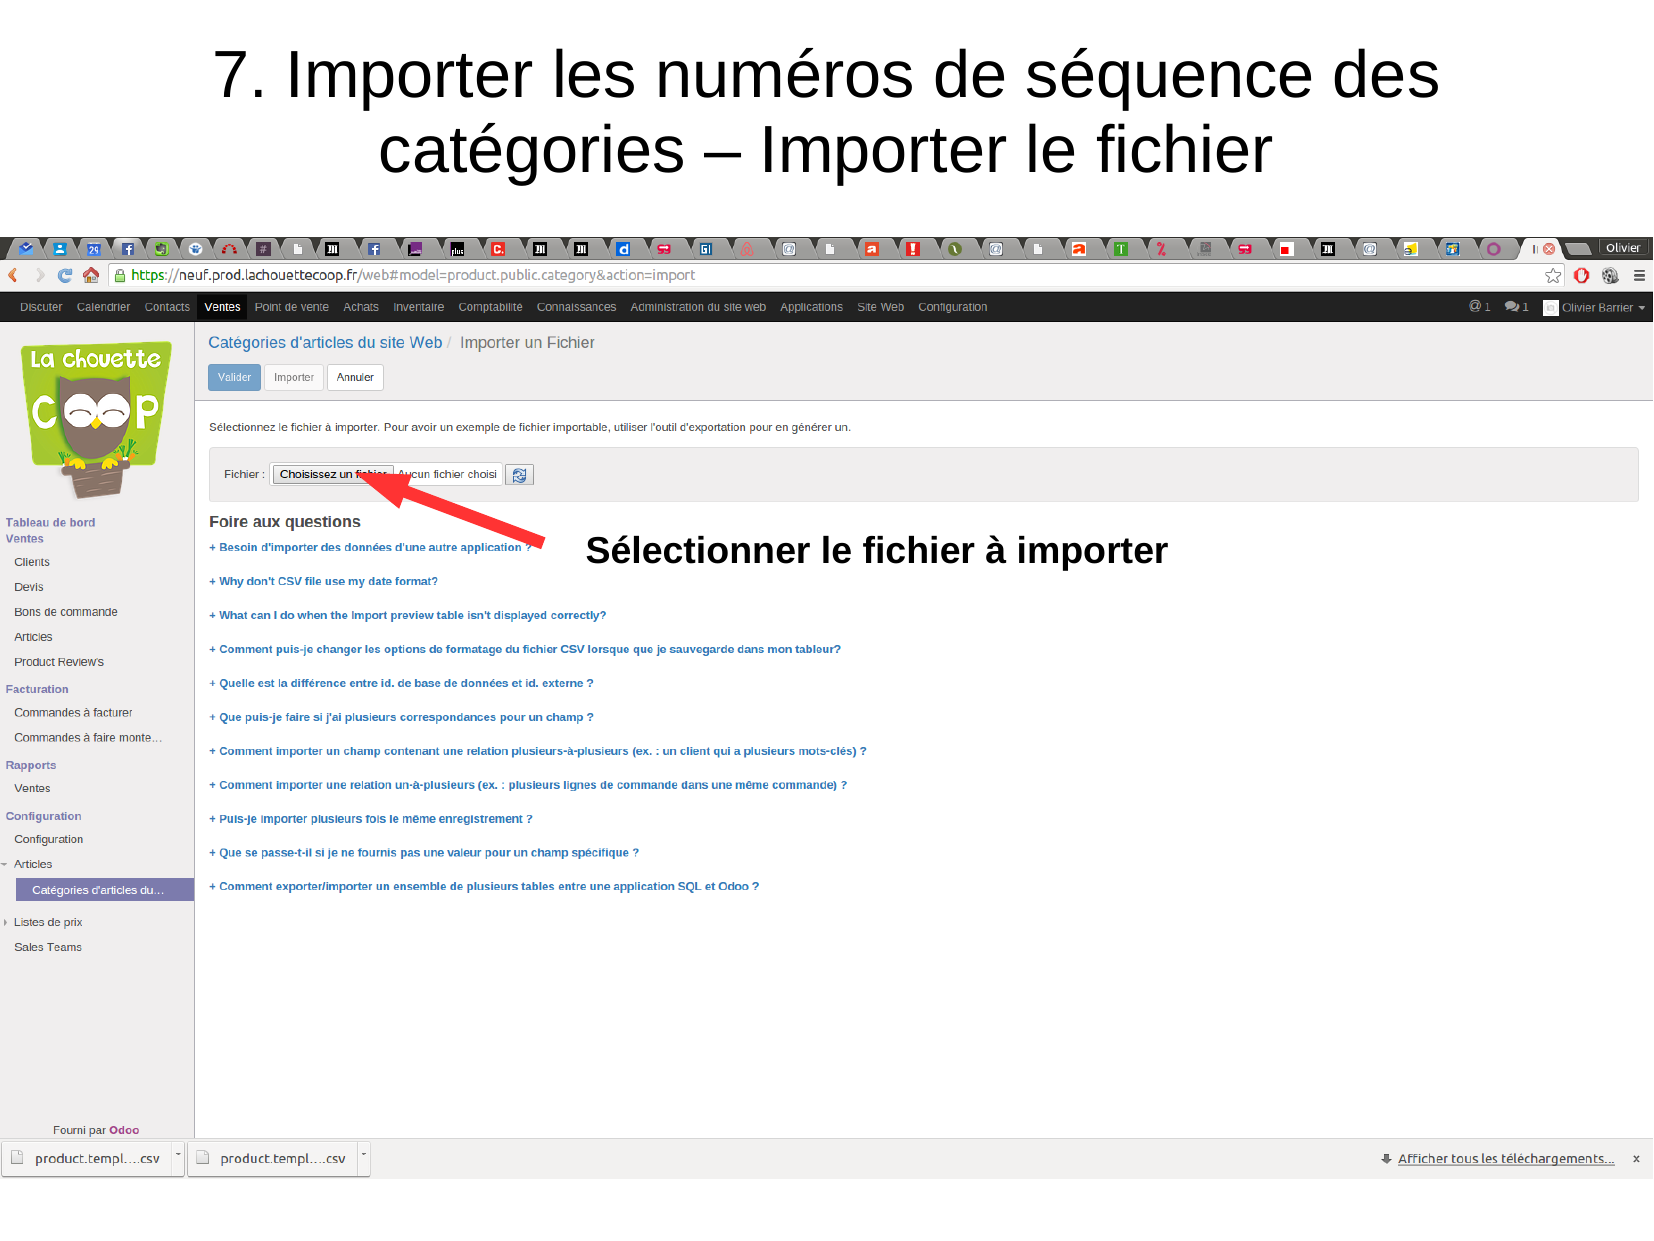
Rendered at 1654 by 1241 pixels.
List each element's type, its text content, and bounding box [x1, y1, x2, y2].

picture [0, 237, 1653, 1179]
text_box Sélectionner le fichier à importer [570, 521, 1185, 579]
title 7. Importer les numéros de séquence des catégories – Importer le fichier [82, 8, 1571, 216]
